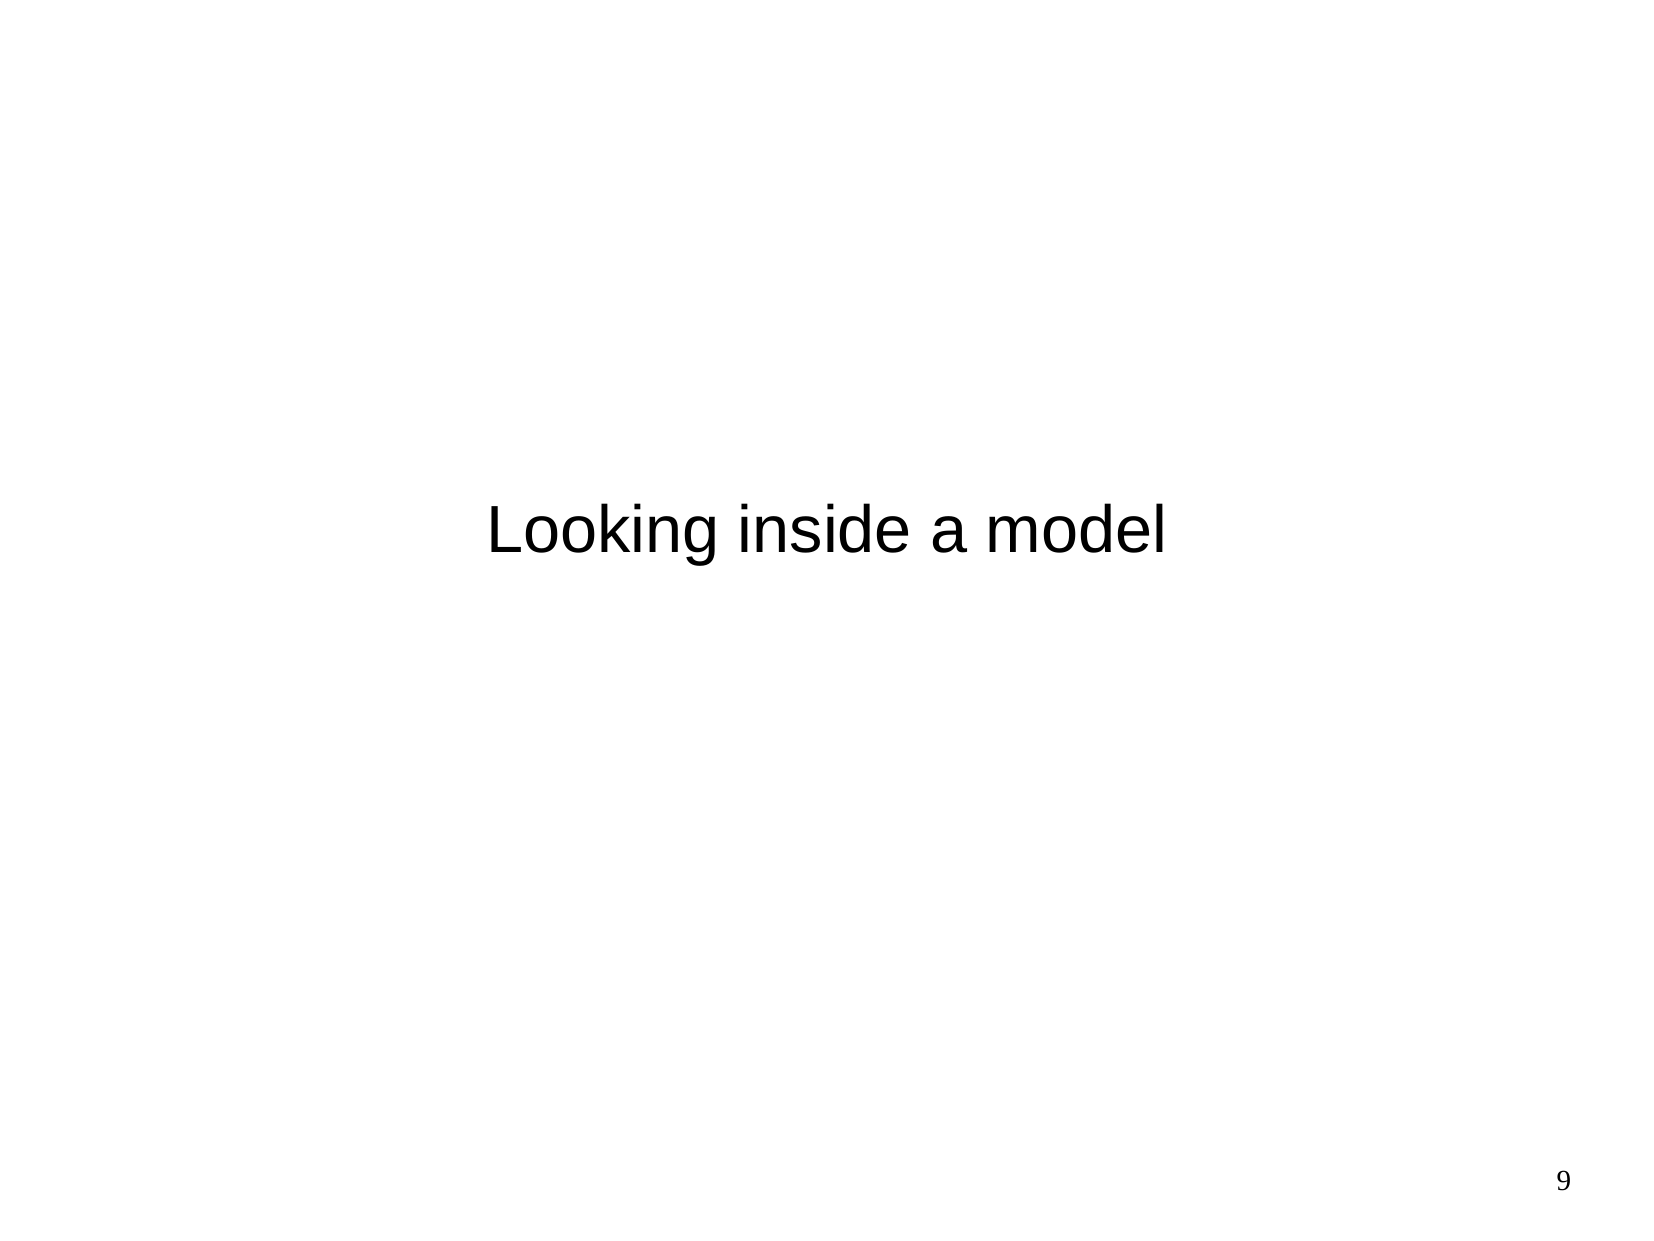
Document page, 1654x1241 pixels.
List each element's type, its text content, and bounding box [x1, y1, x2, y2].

subtitle Looking inside a model [82, 49, 1571, 1010]
